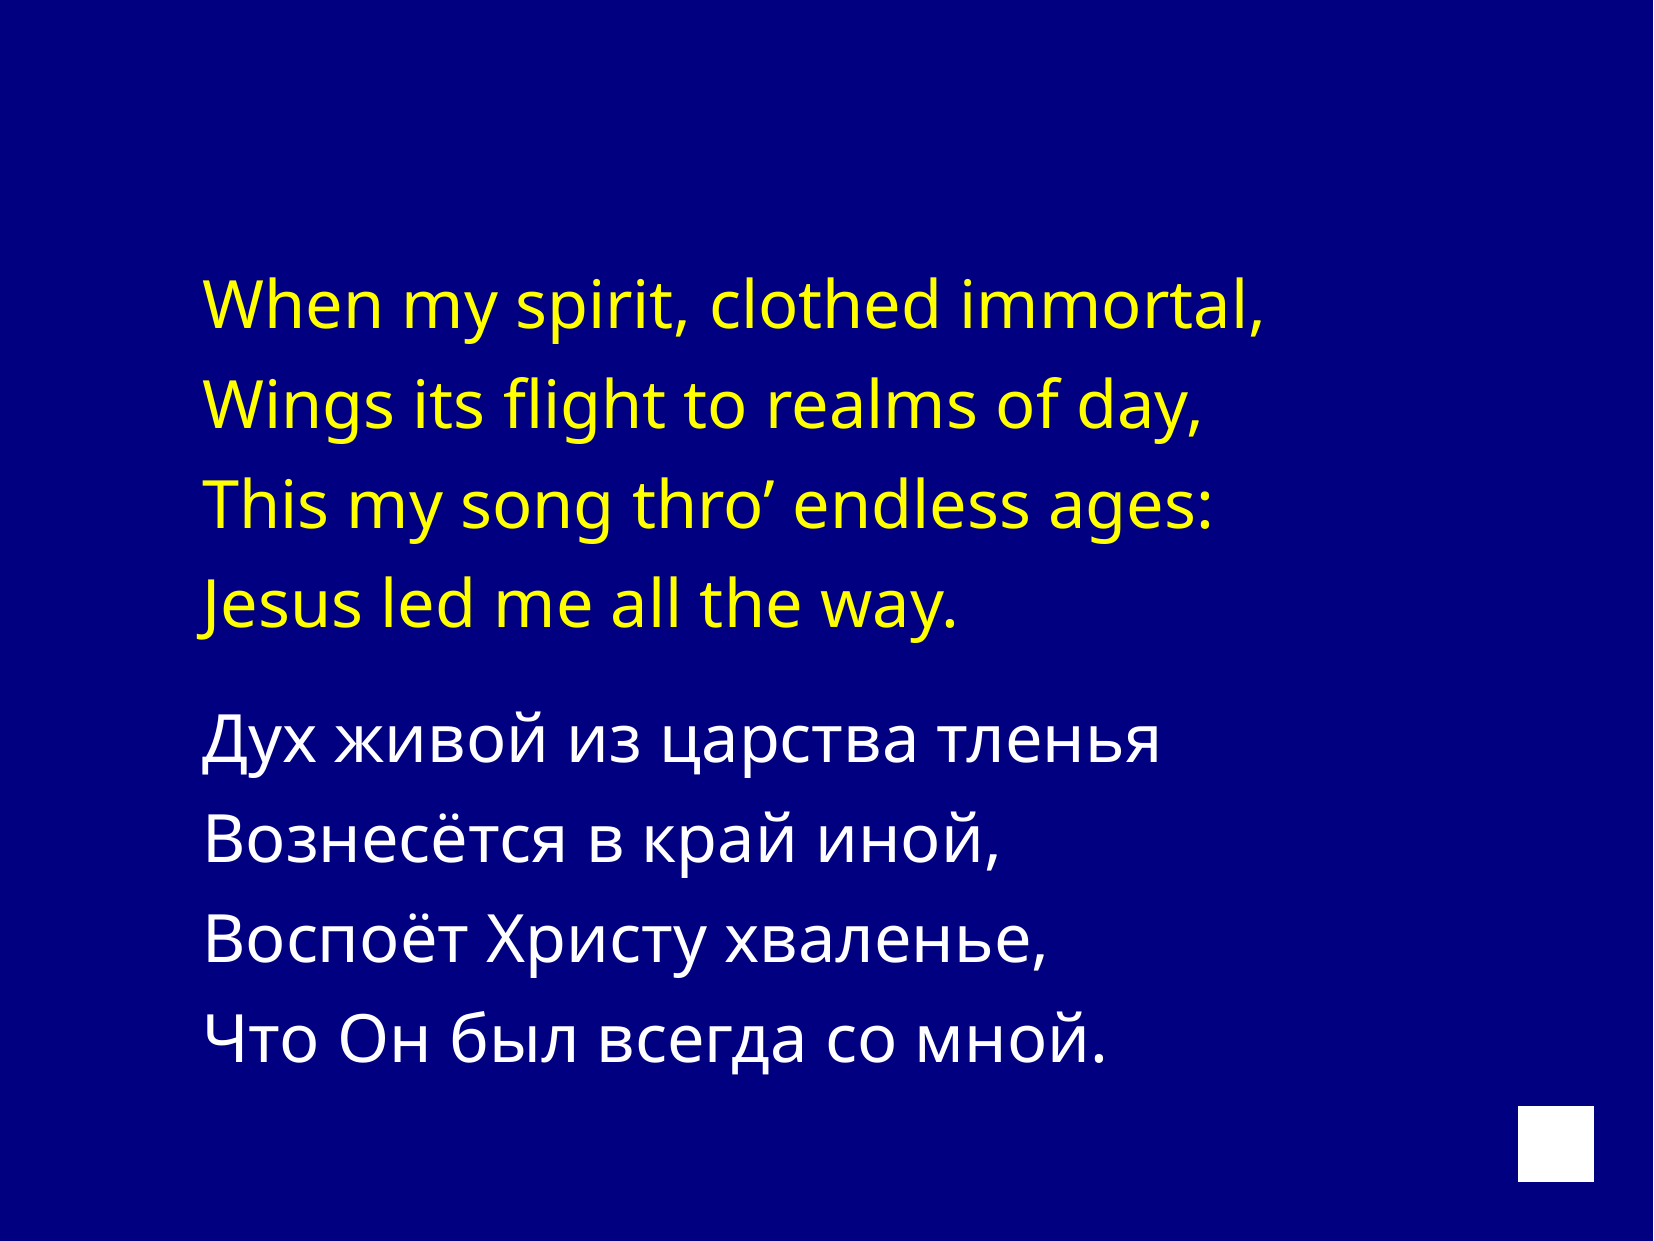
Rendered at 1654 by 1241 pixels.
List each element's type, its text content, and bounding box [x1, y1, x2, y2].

text_box [1518, 1106, 1594, 1182]
text_box Дух живой из царства тленья Вознесётся в край иной, Воспоёт Христу хваленье, Что Он был всегда со мной. [75, 675, 1576, 1163]
text_box When my spirit, clothed immortal, Wings its flight to realms of day, This my song thro’ endless ages: Jesus led me all the way. [75, 150, 1576, 638]
